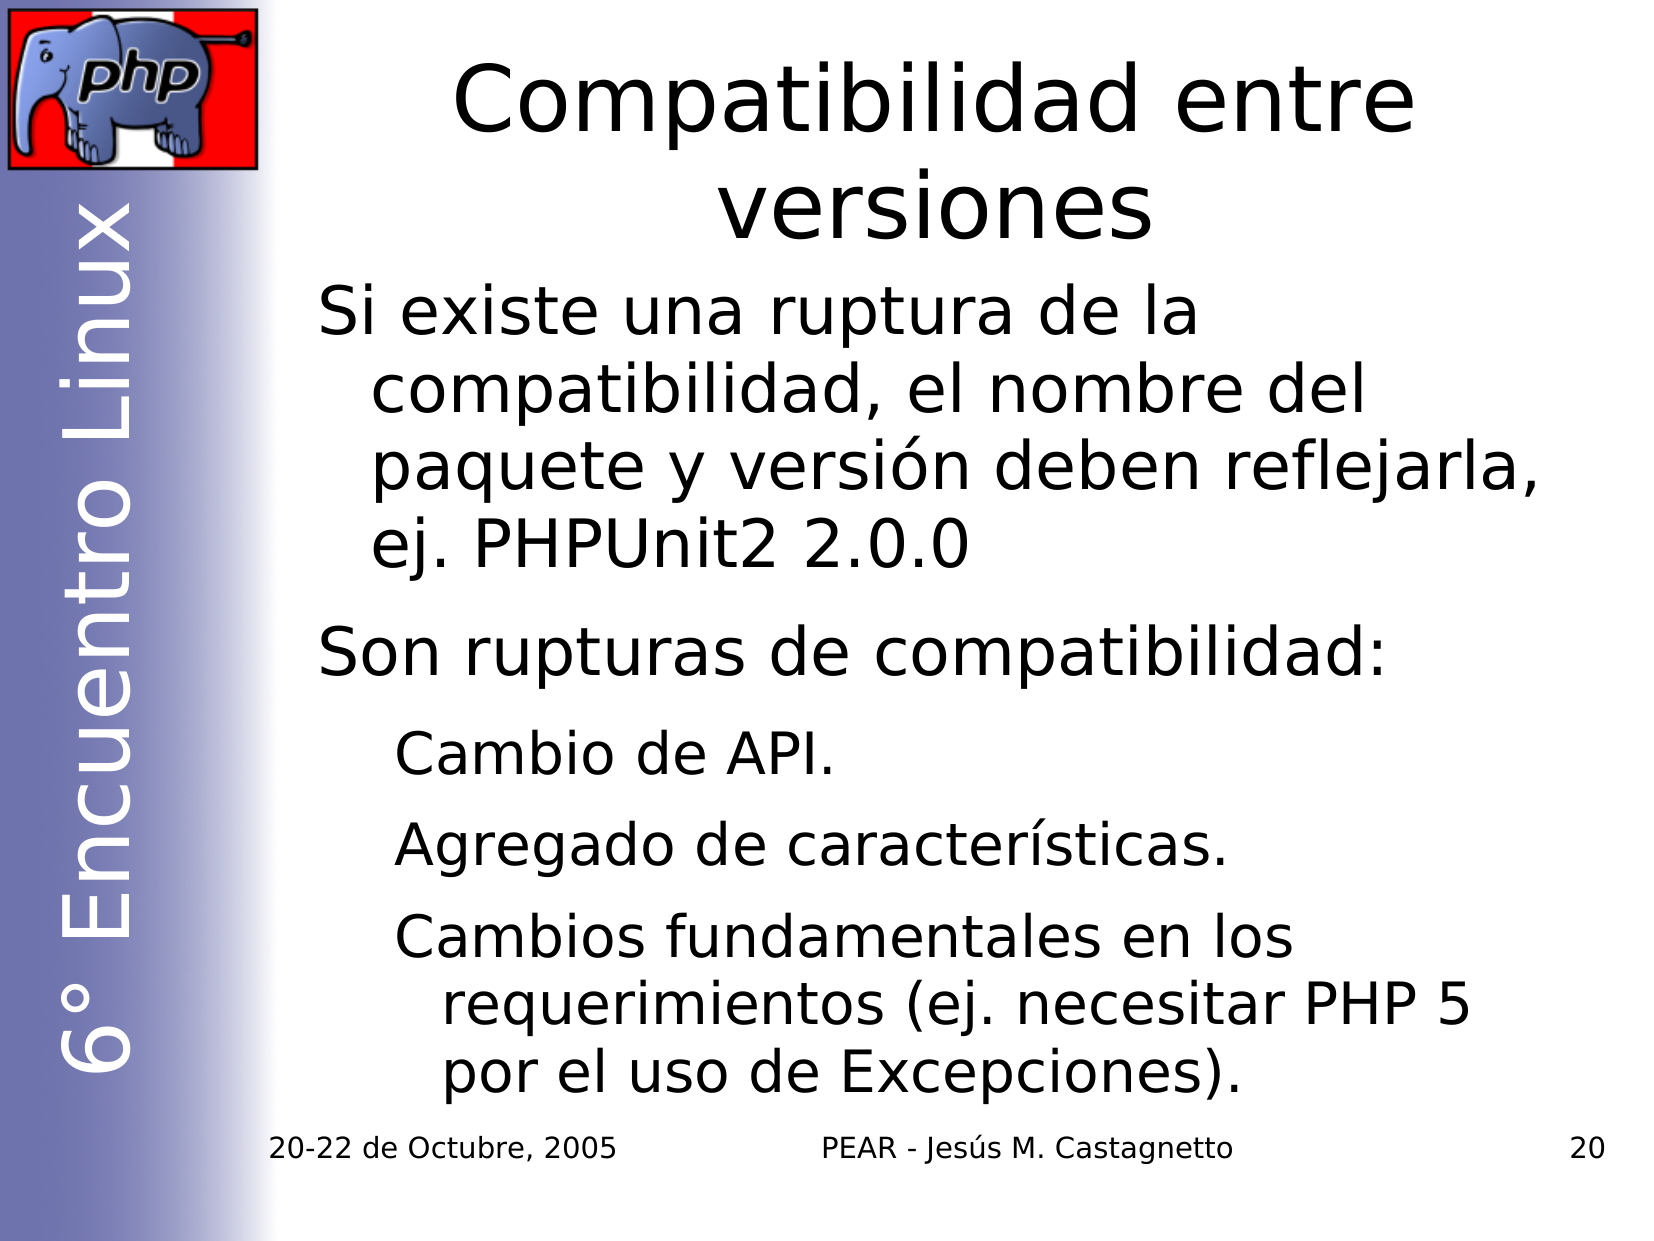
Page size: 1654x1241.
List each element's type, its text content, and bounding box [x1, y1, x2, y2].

title Compatibilidad entre versiones [300, 45, 1571, 261]
list Si existe una ruptura de la compatibilidad, el nombre del paquete y versión deben reflejarla, ej. PHPUnit2 2.0.0 Son rupturas de compatibilidad: Cambio de API. Agregado de características. Cambios fundamentales en los requerimientos (ej. necesitar PHP 5 por el uso de Excepciones). [300, 272, 1571, 1107]
picture [0, 0, 1654, 1241]
